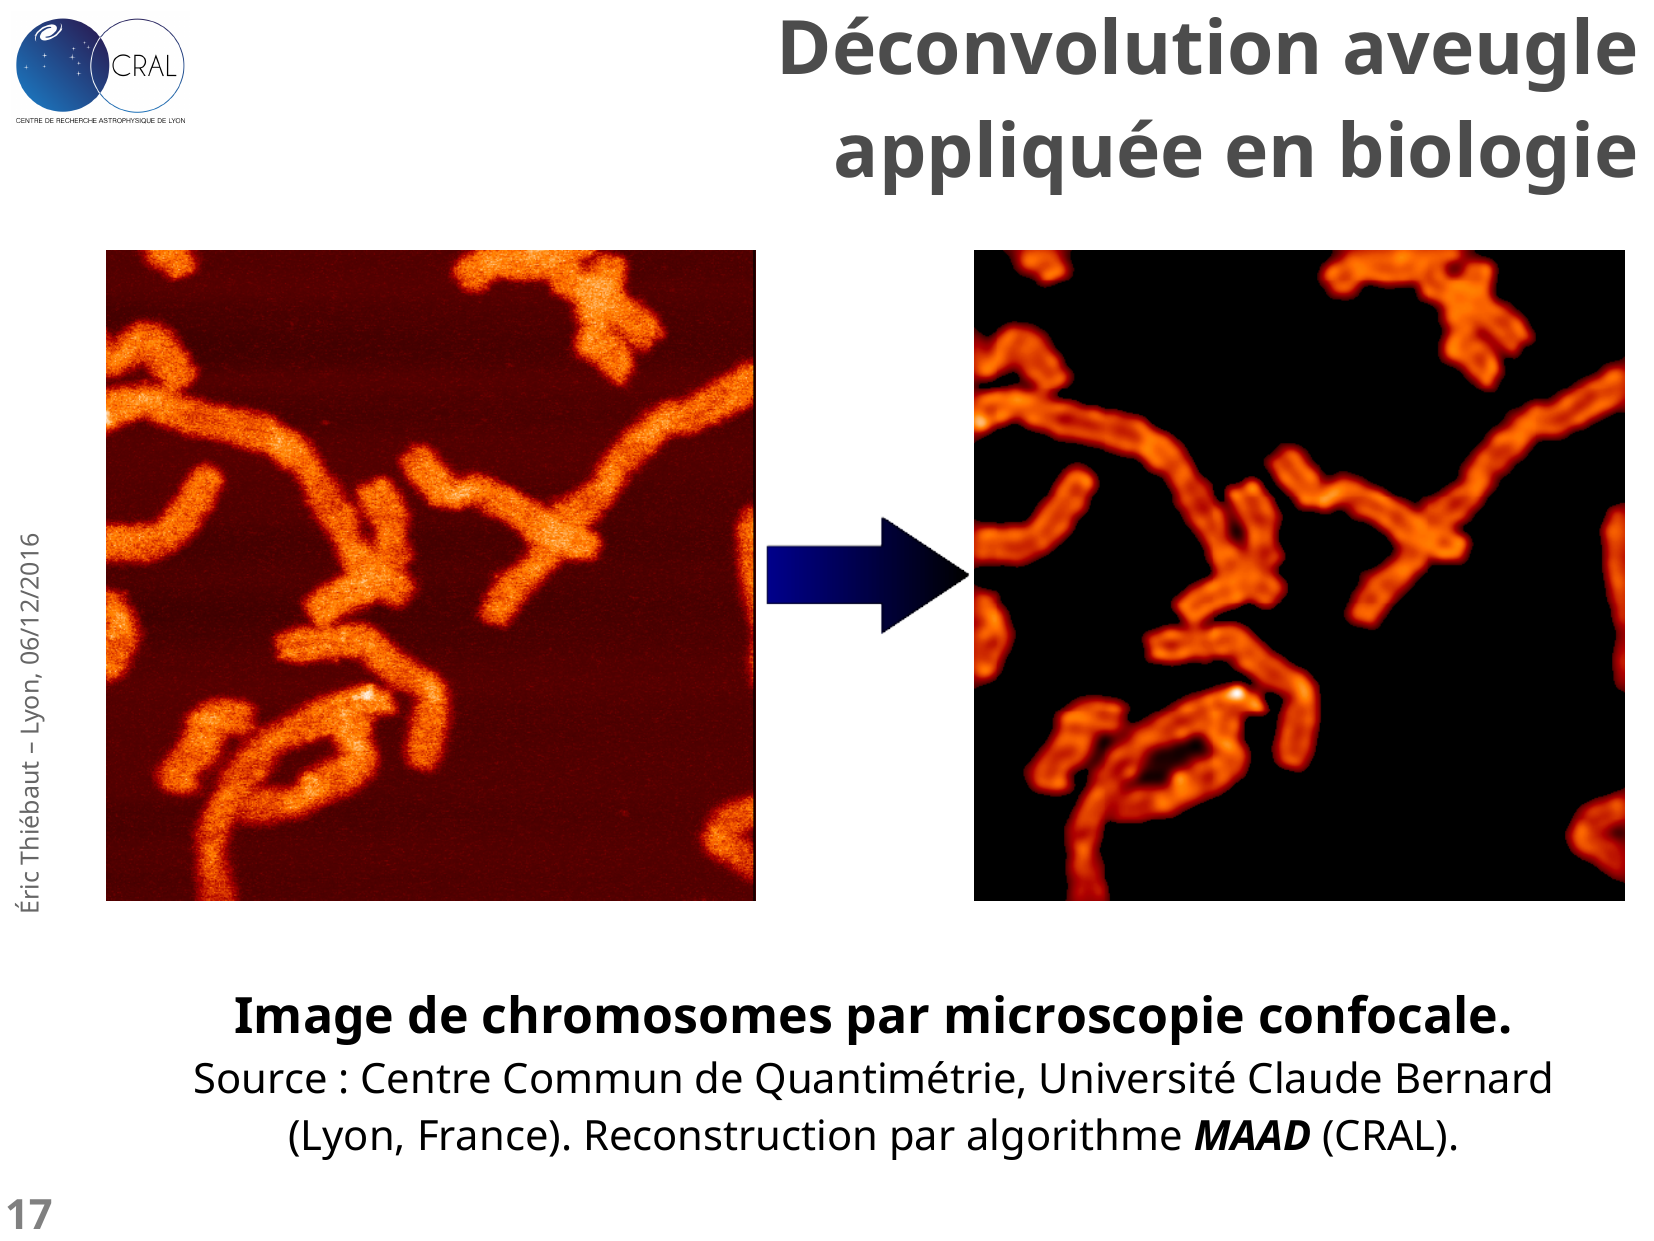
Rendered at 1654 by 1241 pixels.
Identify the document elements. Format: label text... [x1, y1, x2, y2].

picture [762, 250, 1625, 901]
picture [106, 250, 756, 901]
title Déconvolution aveugle appliquée en biologie [284, 0, 1640, 194]
text_box Image de chromosomes par microscopie confocale. Source : Centre Commun de Quantimétrie, Université Claude Bernard (Lyon, France). Reconstruction par algorithme MAAD (CRAL). [118, 972, 1630, 1152]
picture [11, 11, 190, 130]
